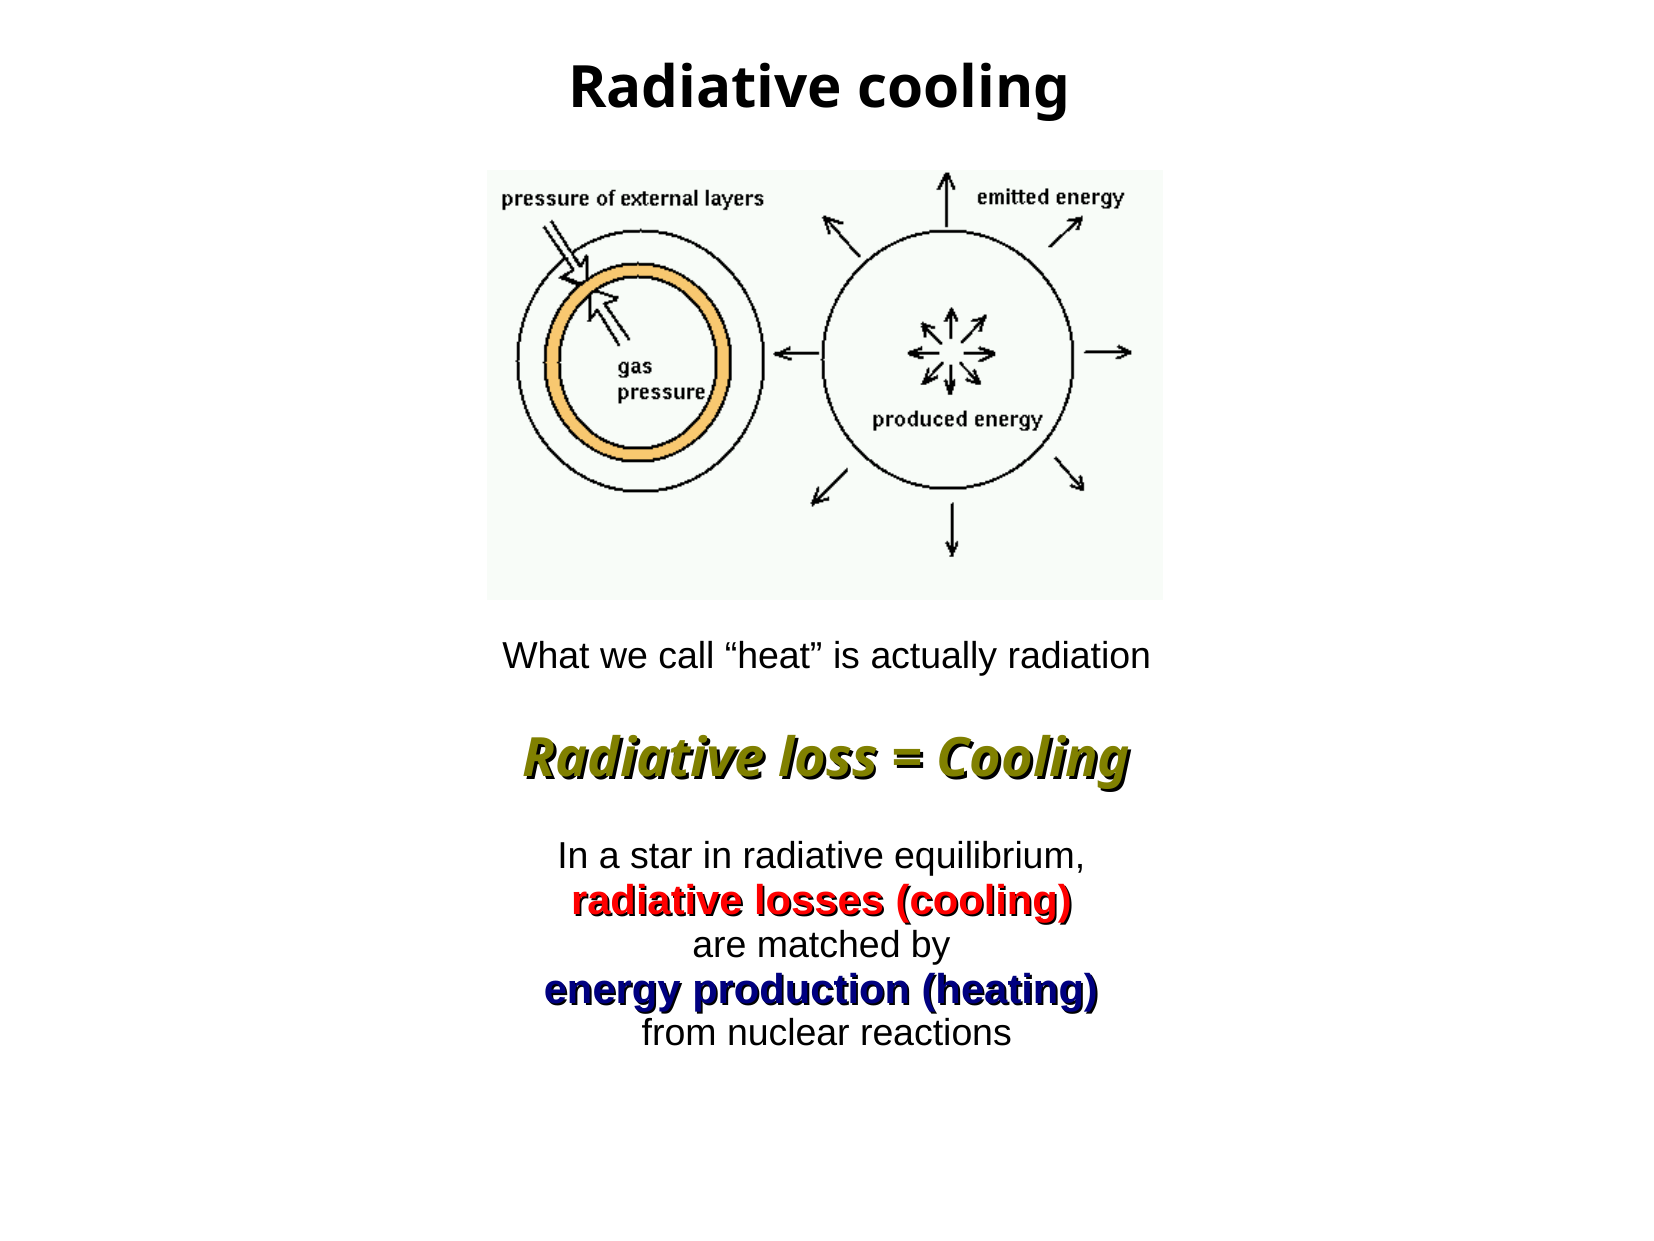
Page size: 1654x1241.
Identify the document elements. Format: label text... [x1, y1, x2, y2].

text_box Radiative cooling [0, 37, 1654, 134]
text_box What we call “heat” is actually radiation Radiative loss = Cooling In a star in radiative equilibrium, radiative losses (cooling) are matched by energy production (heating) from nuclear reactions [0, 627, 1654, 1241]
picture [487, 170, 1163, 601]
